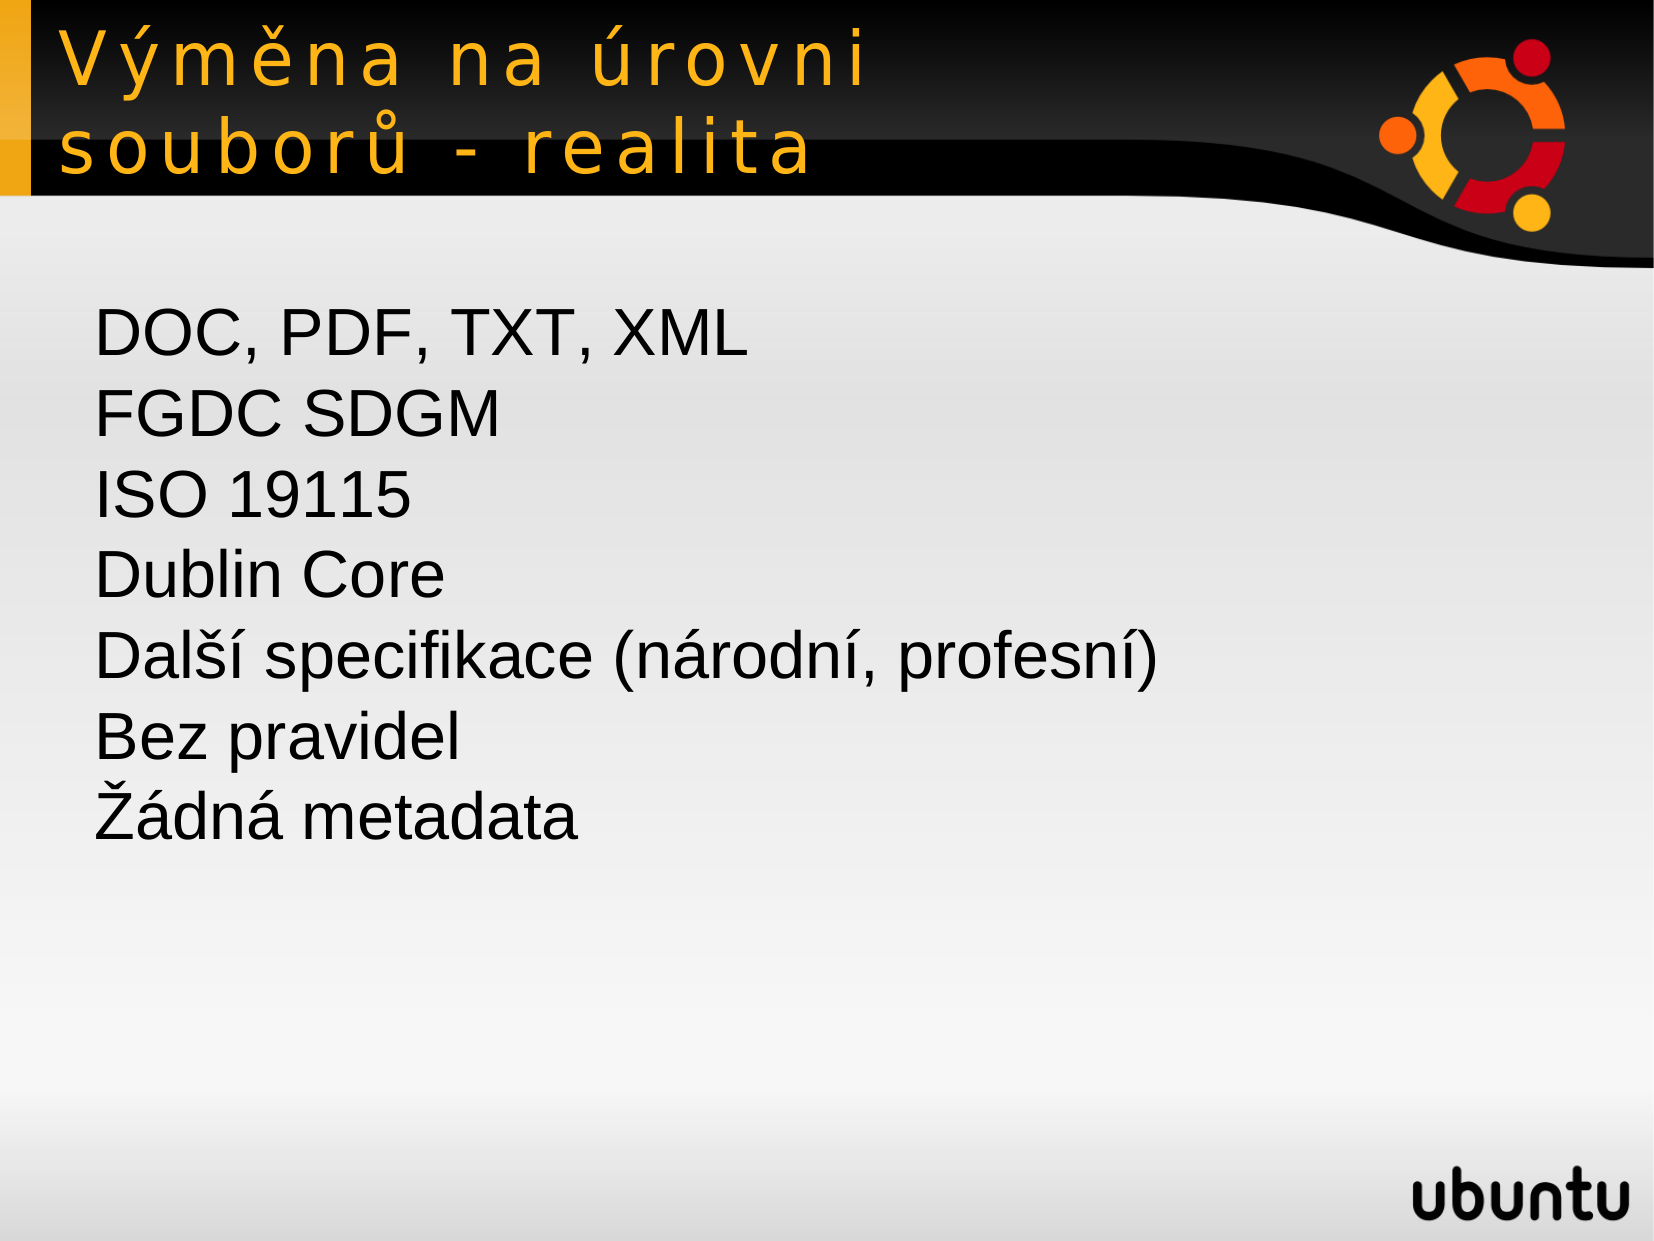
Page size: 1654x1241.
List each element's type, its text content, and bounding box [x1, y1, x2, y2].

title Výměna na úrovni souborů - realita [59, 16, 1270, 191]
picture [0, 0, 1654, 1241]
list DOC, PDF, TXT, XML FGDC SDGM ISO 19115 Dublin Core Další specifikace (národní, profesní) Bez pravidel Žádná metadata [76, 295, 1565, 1114]
